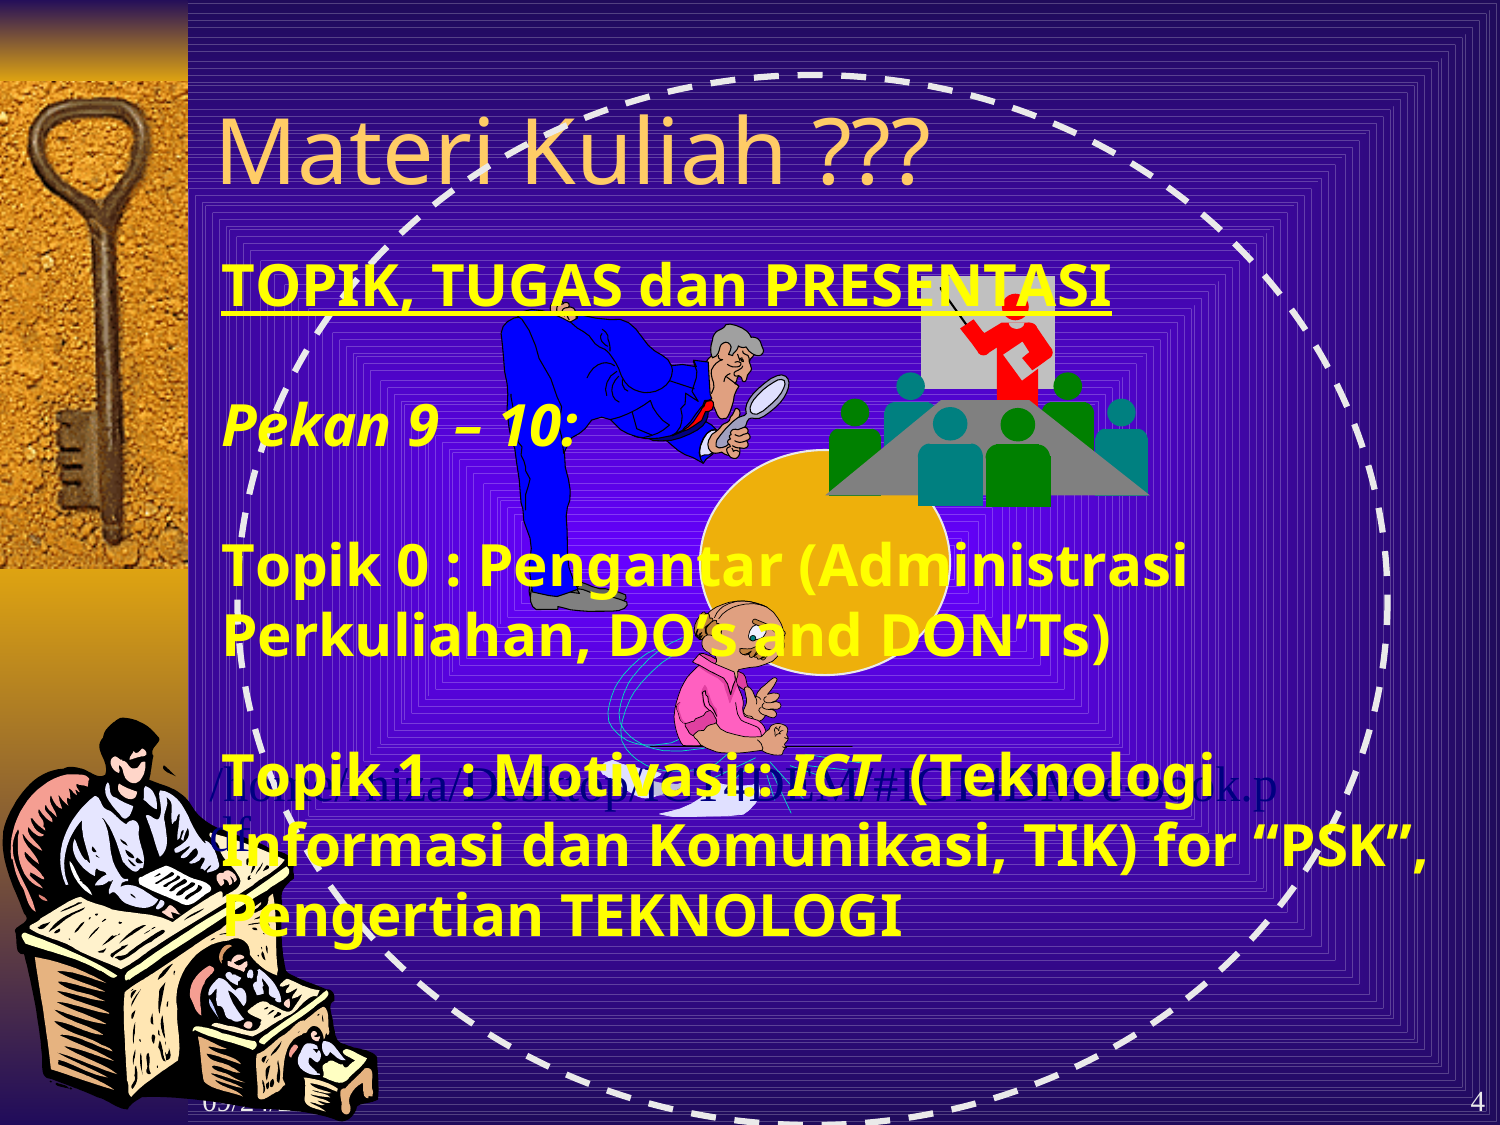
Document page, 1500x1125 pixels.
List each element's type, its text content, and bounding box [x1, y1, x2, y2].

title Materi Kuliah ??? [200, 49, 1476, 248]
text_box TOPIK, TUGAS dan PRESENTASI Pekan 9 – 10: Topik 0 : Pengantar (Administrasi Perkuliahan, DO’s and DON’Ts) Topik 1 : Motivasi:: ICT (Teknologi Informasi dan Komunikasi, TIK) for “PSK”, Pengertian TEKNOLOGI [206, 240, 1500, 1063]
picture [0, 714, 383, 1125]
picture [0, 81, 188, 569]
